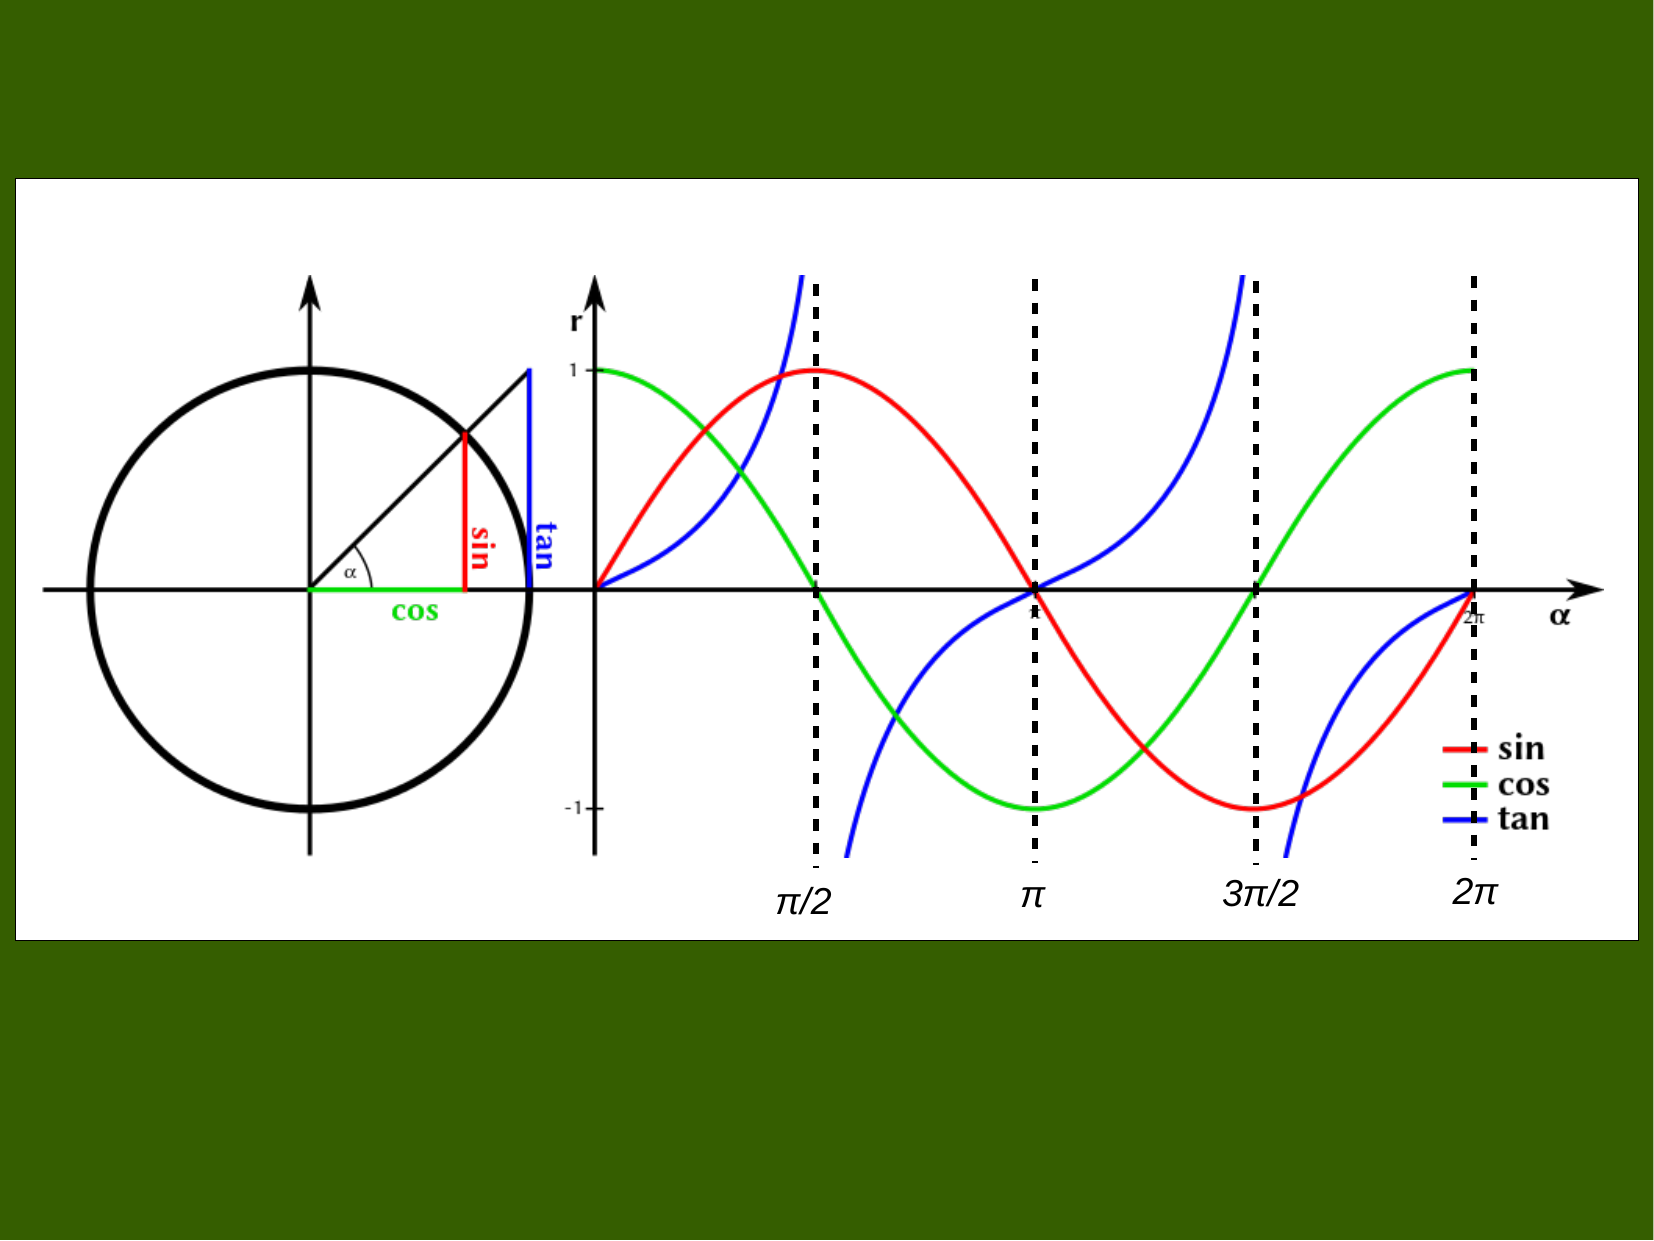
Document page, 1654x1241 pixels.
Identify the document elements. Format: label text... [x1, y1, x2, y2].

text_box π [1005, 866, 1061, 924]
text_box 2π [1437, 863, 1514, 921]
picture [41, 275, 1604, 859]
text_box 3π/2 [1207, 864, 1315, 922]
text_box π/2 [760, 872, 847, 930]
text_box [15, 178, 1639, 941]
